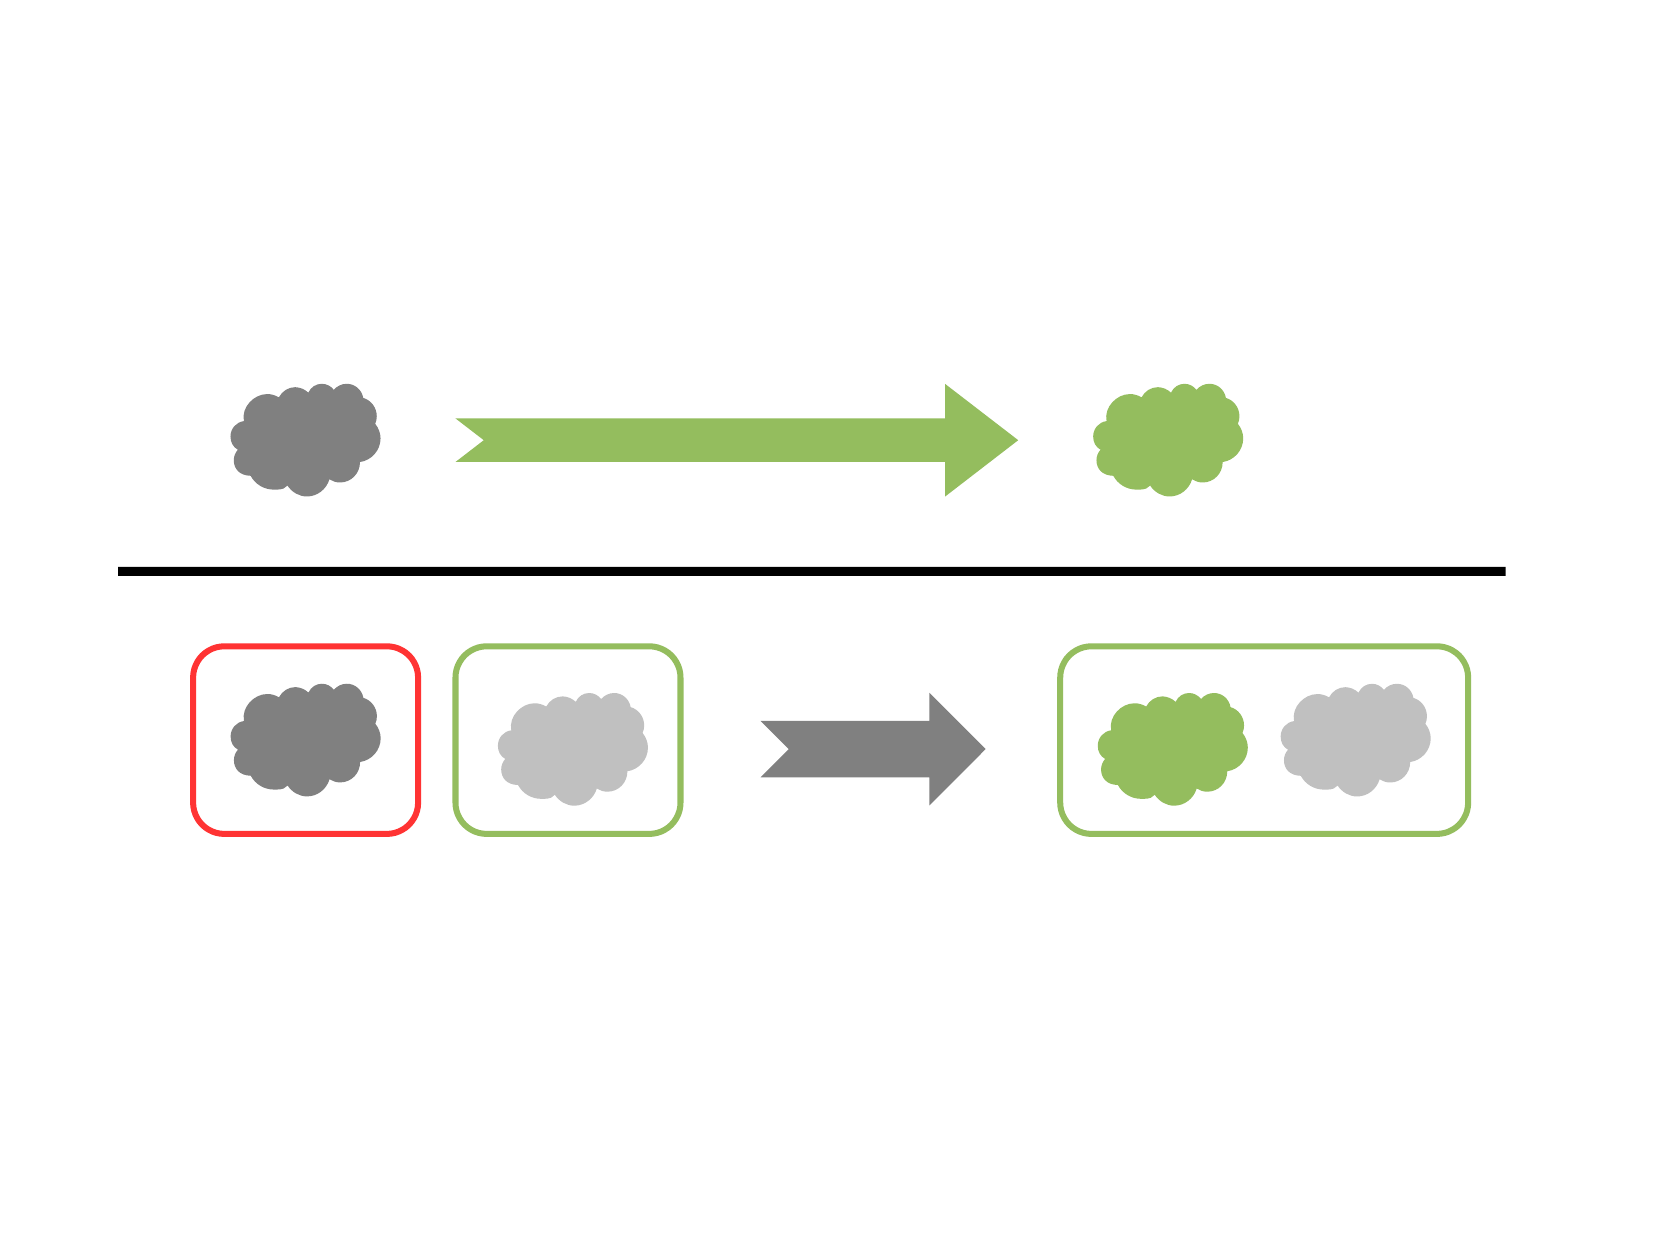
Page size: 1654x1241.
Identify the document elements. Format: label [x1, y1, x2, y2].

text_box [1097, 693, 1248, 806]
text_box [455, 383, 1019, 497]
text_box [497, 693, 648, 806]
text_box [1280, 683, 1431, 797]
text_box [1093, 383, 1244, 497]
text_box [230, 683, 381, 797]
text_box [760, 692, 986, 806]
text_box [230, 383, 381, 497]
